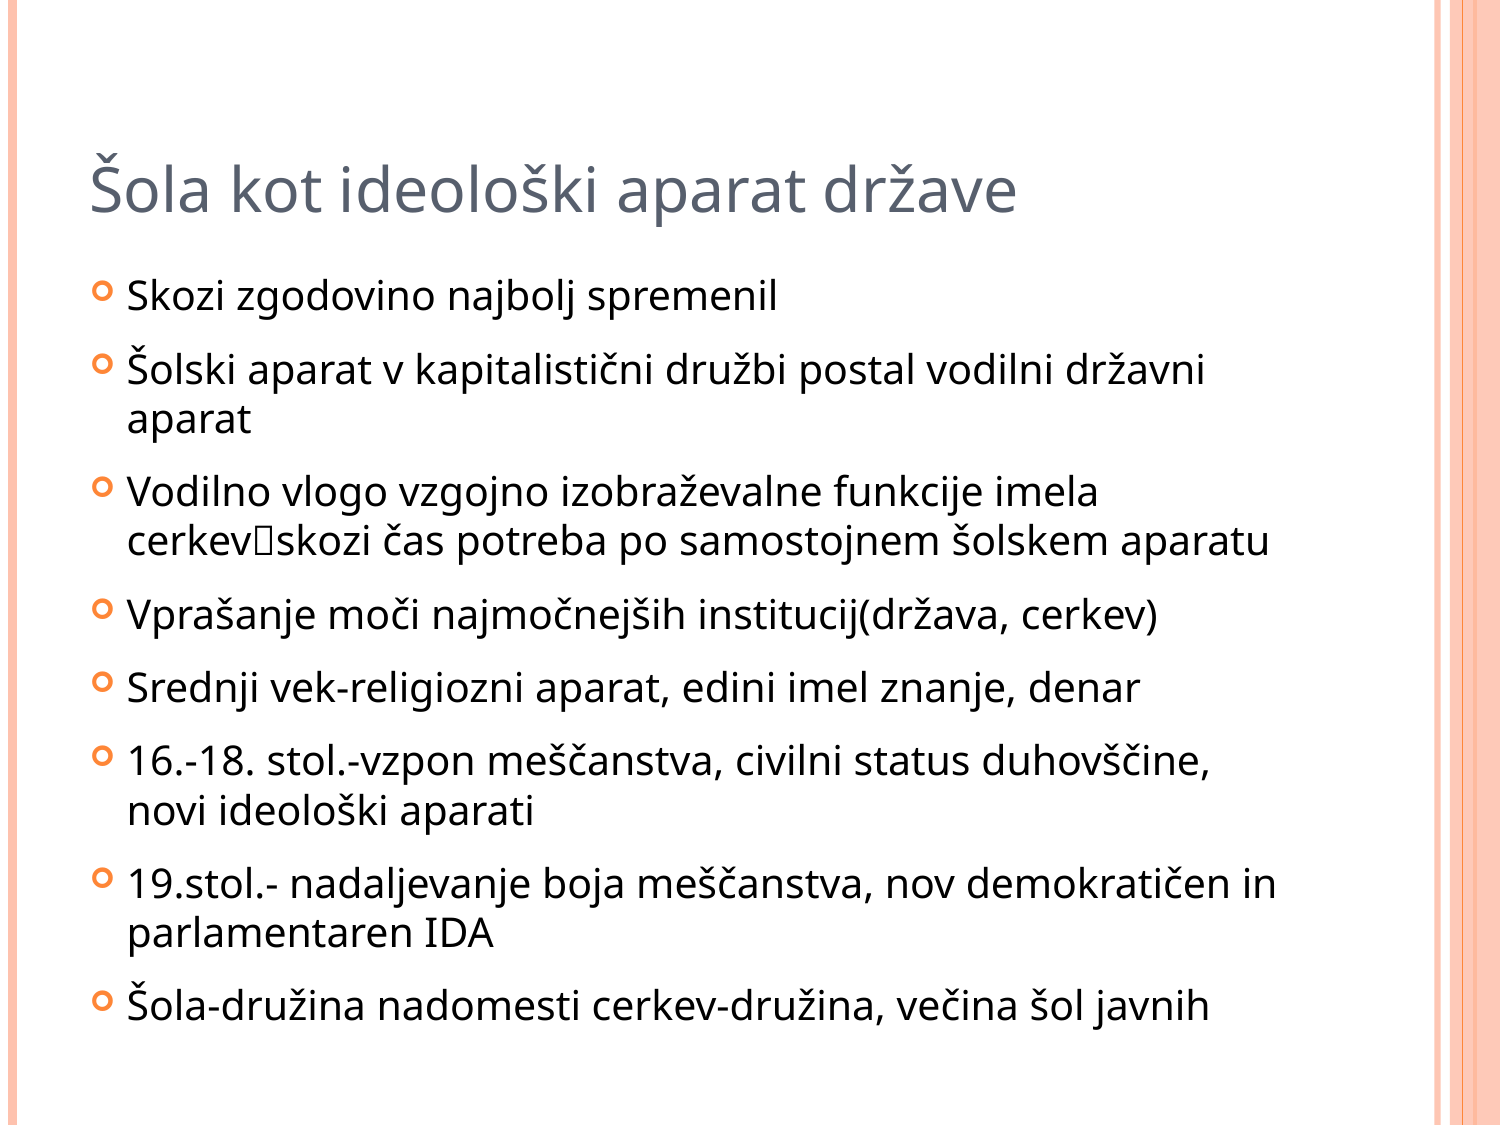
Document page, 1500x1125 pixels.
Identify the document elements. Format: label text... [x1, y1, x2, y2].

list Skozi zgodovino najbolj spremenil Šolski aparat v kapitalistični družbi postal vodilni državni aparat Vodilno vlogo vzgojno izobraževalne funkcije imela cerkevskozi čas potreba po samostojnem šolskem aparatu Vprašanje moči najmočnejših institucij(država, cerkev) Srednji vek-religiozni aparat, edini imel znanje, denar 16.-18. stol.-vzpon meščanstva, civilni status duhovščine, novi ideološki aparati 19.stol.- nadaljevanje boja meščanstva, nov demokratičen in parlamentaren IDA Šola-družina nadomesti cerkev-družina, večina šol javnih [75, 262, 1300, 1062]
title Šola kot ideološki aparat države [75, 45, 1300, 233]
